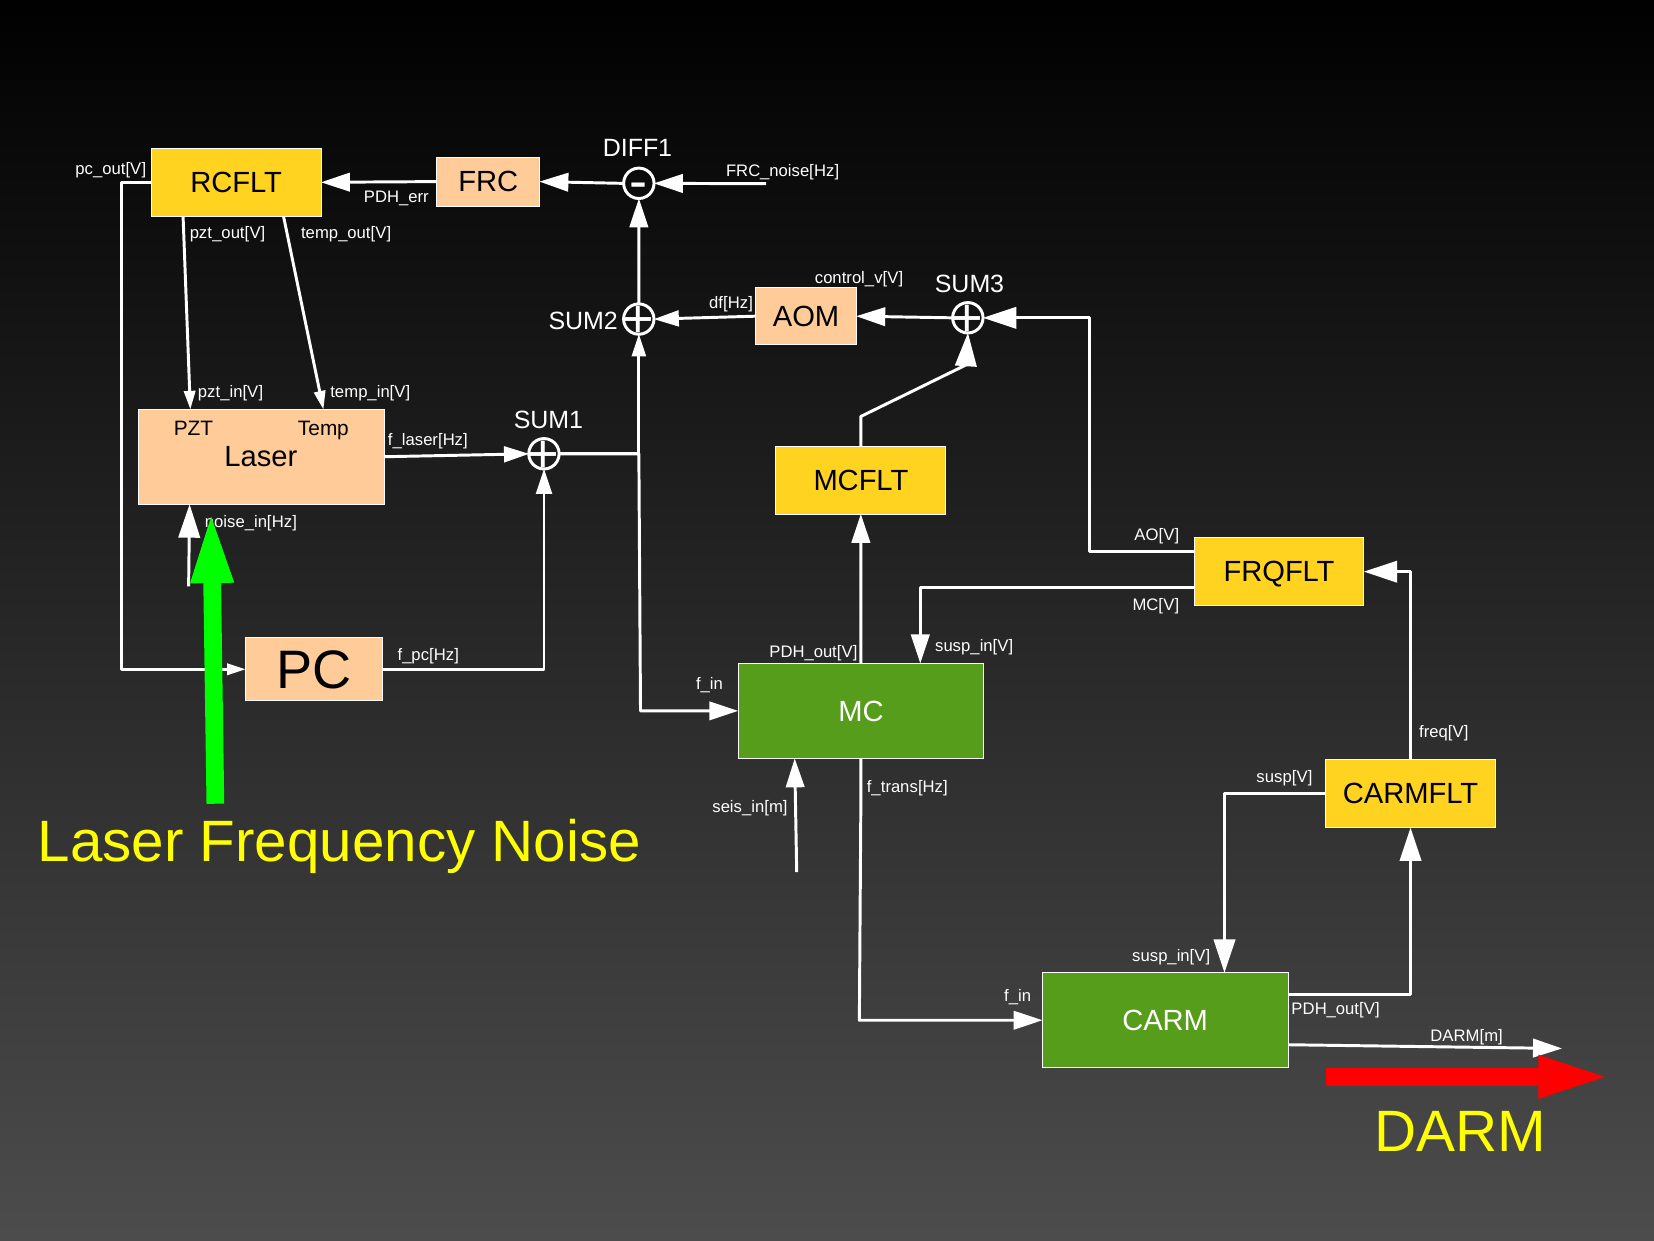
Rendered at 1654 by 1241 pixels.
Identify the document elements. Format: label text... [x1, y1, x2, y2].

text_box PDH_out[V] [754, 635, 873, 669]
text_box seis_in[m] [797, 790, 804, 825]
text_box AO[V] [1119, 517, 1195, 552]
text_box FRQFLT [1194, 537, 1364, 606]
text_box + [528, 442, 559, 469]
text_box seis_in[m] [697, 790, 794, 825]
text_box CARMFLT [1325, 759, 1496, 828]
text_box DARM [1360, 1091, 1562, 1172]
text_box PC [245, 637, 383, 701]
text_box - [623, 169, 655, 199]
text_box control_v[V] [800, 260, 918, 295]
text_box DIFF1 [588, 125, 688, 169]
text_box f_laser[Hz] [373, 422, 484, 457]
text_box AOM [755, 287, 857, 345]
text_box PDH_err [349, 179, 444, 214]
text_box f_trans[Hz] [852, 769, 964, 804]
text_box freq[V] [1412, 714, 1484, 749]
text_box FRC_noise[Hz] [711, 154, 855, 188]
text_box f_in [989, 978, 1047, 1013]
text_box PZT [159, 409, 229, 448]
text_box + [952, 307, 983, 334]
text_box SUM3 [918, 260, 1021, 307]
text_box Temp [283, 409, 364, 448]
text_box susp[V] [1241, 759, 1328, 794]
text_box MCFLT [775, 446, 946, 515]
text_box SUM1 [498, 398, 599, 442]
text_box PDH_out[V] [1276, 991, 1395, 1026]
text_box MC [738, 663, 984, 759]
text_box FRC [436, 157, 540, 207]
text_box Laser Frequency Noise [22, 801, 657, 882]
text_box SUM2 [532, 298, 635, 345]
text_box noise_in[Hz] [190, 504, 313, 539]
text_box freq[V] [1404, 714, 1409, 749]
text_box f_pc[Hz] [382, 637, 475, 672]
text_box pzt_in[V] [183, 375, 279, 410]
text_box RCFLT [151, 148, 322, 217]
text_box f_in [681, 667, 739, 702]
text_box susp_in[V] [1117, 938, 1226, 973]
text_box CARM [1042, 972, 1289, 1068]
text_box susp_in[V] [920, 629, 1029, 664]
text_box temp_in[V] [315, 375, 426, 410]
text_box df[Hz] [694, 286, 769, 321]
text_box temp_out[V] [286, 216, 407, 251]
text_box DARM[m] [1415, 1018, 1519, 1053]
text_box pzt_out[V] [175, 216, 281, 251]
text_box + [635, 304, 654, 335]
text_box Laser [138, 409, 385, 505]
text_box MC[V] [1117, 587, 1195, 622]
text_box pc_out[V] [60, 152, 162, 186]
